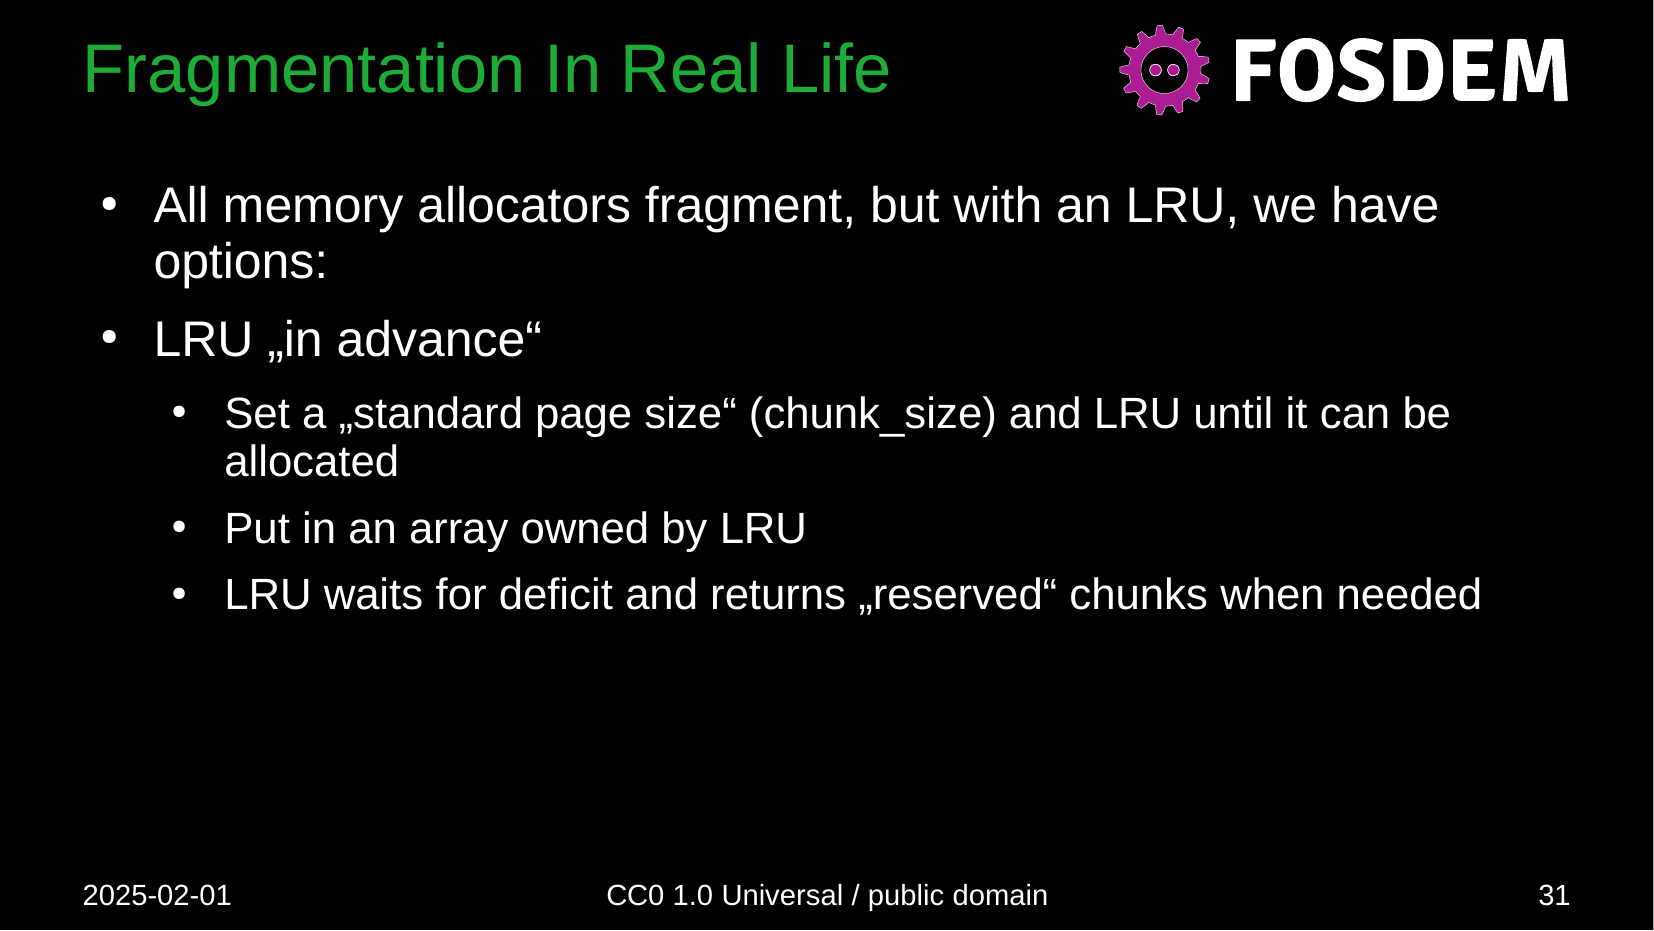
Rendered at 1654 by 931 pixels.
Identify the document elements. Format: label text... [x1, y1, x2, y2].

list All memory allocators fragment, but with an LRU, we have options: LRU „in advance“ Set a „standard page size“ (chunk_size) and LRU until it can be allocated Put in an array owned by LRU LRU waits for deficit and returns „reserved“ chunks when needed [82, 177, 1571, 735]
title Fragmentation In Real Life [82, 30, 1004, 108]
